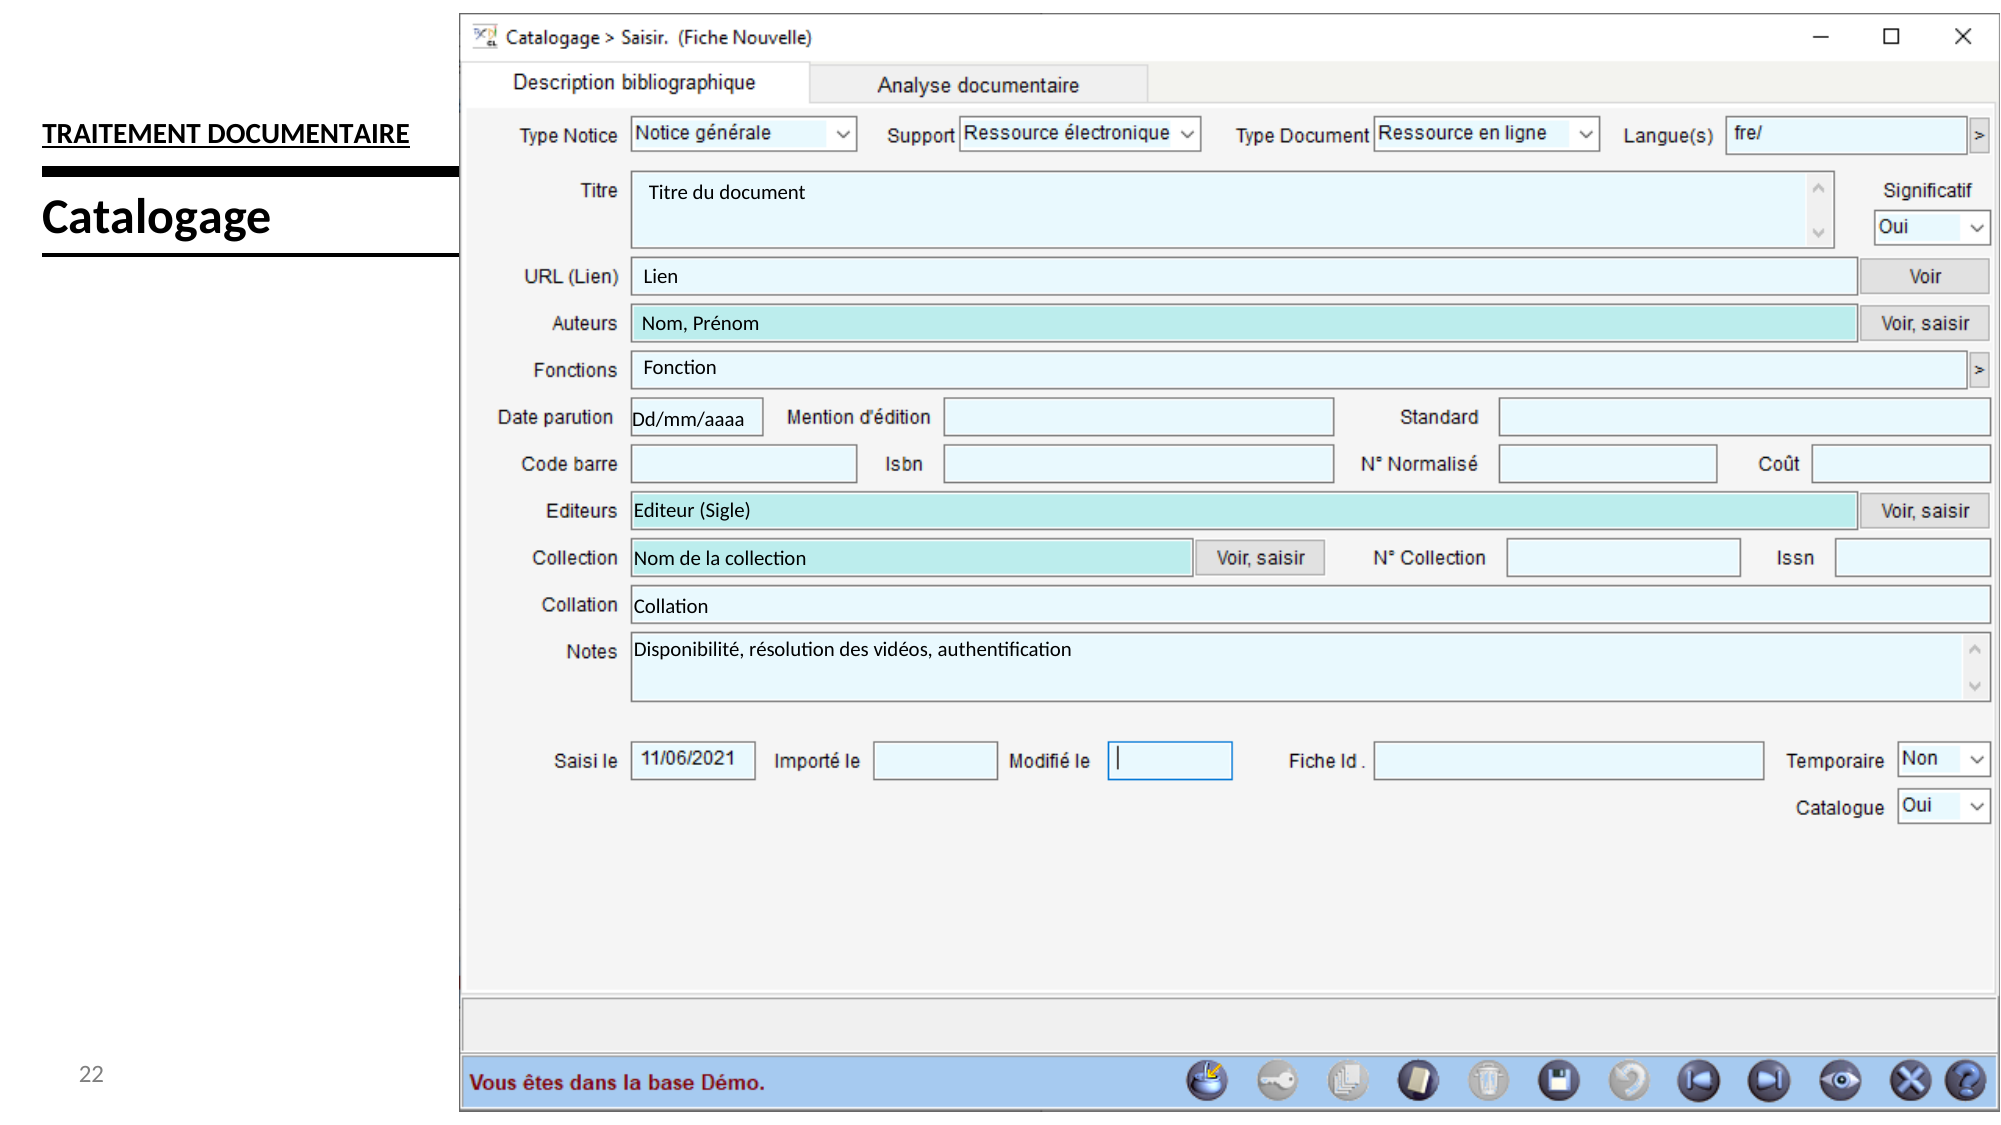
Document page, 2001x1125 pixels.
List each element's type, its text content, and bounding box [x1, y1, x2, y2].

text_box Nom, Prénom [626, 301, 1349, 343]
text_box Dd/mm/aaaa [632, 405, 763, 431]
text_box Collation [633, 592, 1097, 619]
picture [459, 13, 2000, 1112]
text_box [63, 1042, 514, 1103]
text_box Fonction [628, 346, 1351, 387]
text_box Editeur (Sigle) [633, 496, 1097, 522]
text_box Nom de la collection [633, 544, 1097, 570]
text_box Titre du document [633, 171, 1356, 212]
text_box Catalogage [42, 183, 275, 245]
text_box Disponibilité, résolution des vidéos, authentification [633, 635, 1097, 661]
text_box TRAITEMENT DOCUMENTAIRE [42, 114, 414, 150]
text_box Lien [628, 255, 1351, 296]
